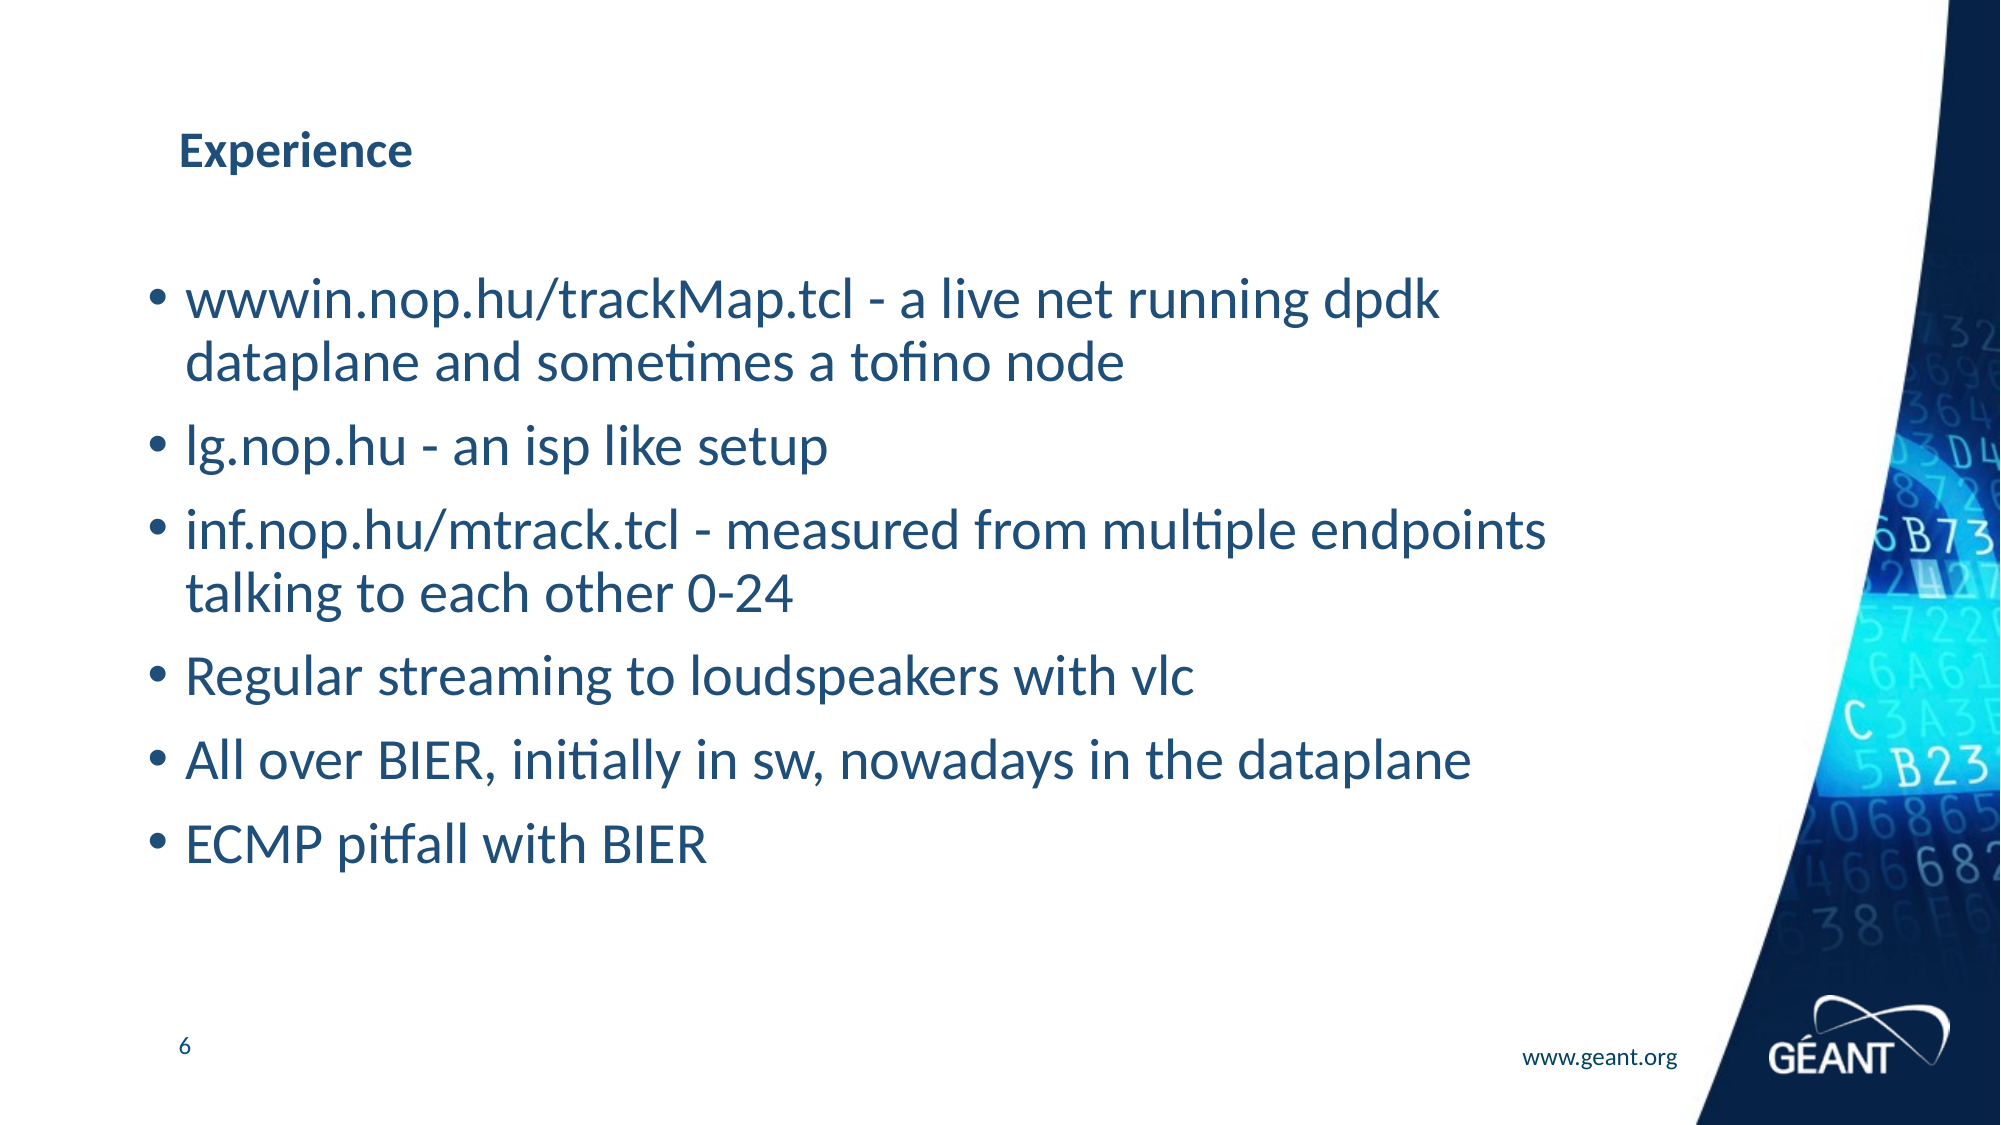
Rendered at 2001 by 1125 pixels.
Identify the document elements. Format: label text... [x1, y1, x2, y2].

list wwwin.nop.hu/trackMap.tcl - a live net running dpdk dataplane and sometimes a tofino node lg.nop.hu - an isp like setup inf.nop.hu/mtrack.tcl - measured from multiple endpoints talking to each other 0-24 Regular streaming to loudspeakers with vlc All over BIER, initially in sw, nowadays in the dataplane ECMP pitfall with BIER [132, 261, 1688, 976]
title Experience [163, 115, 1787, 187]
picture [1530, 0, 2000, 1125]
